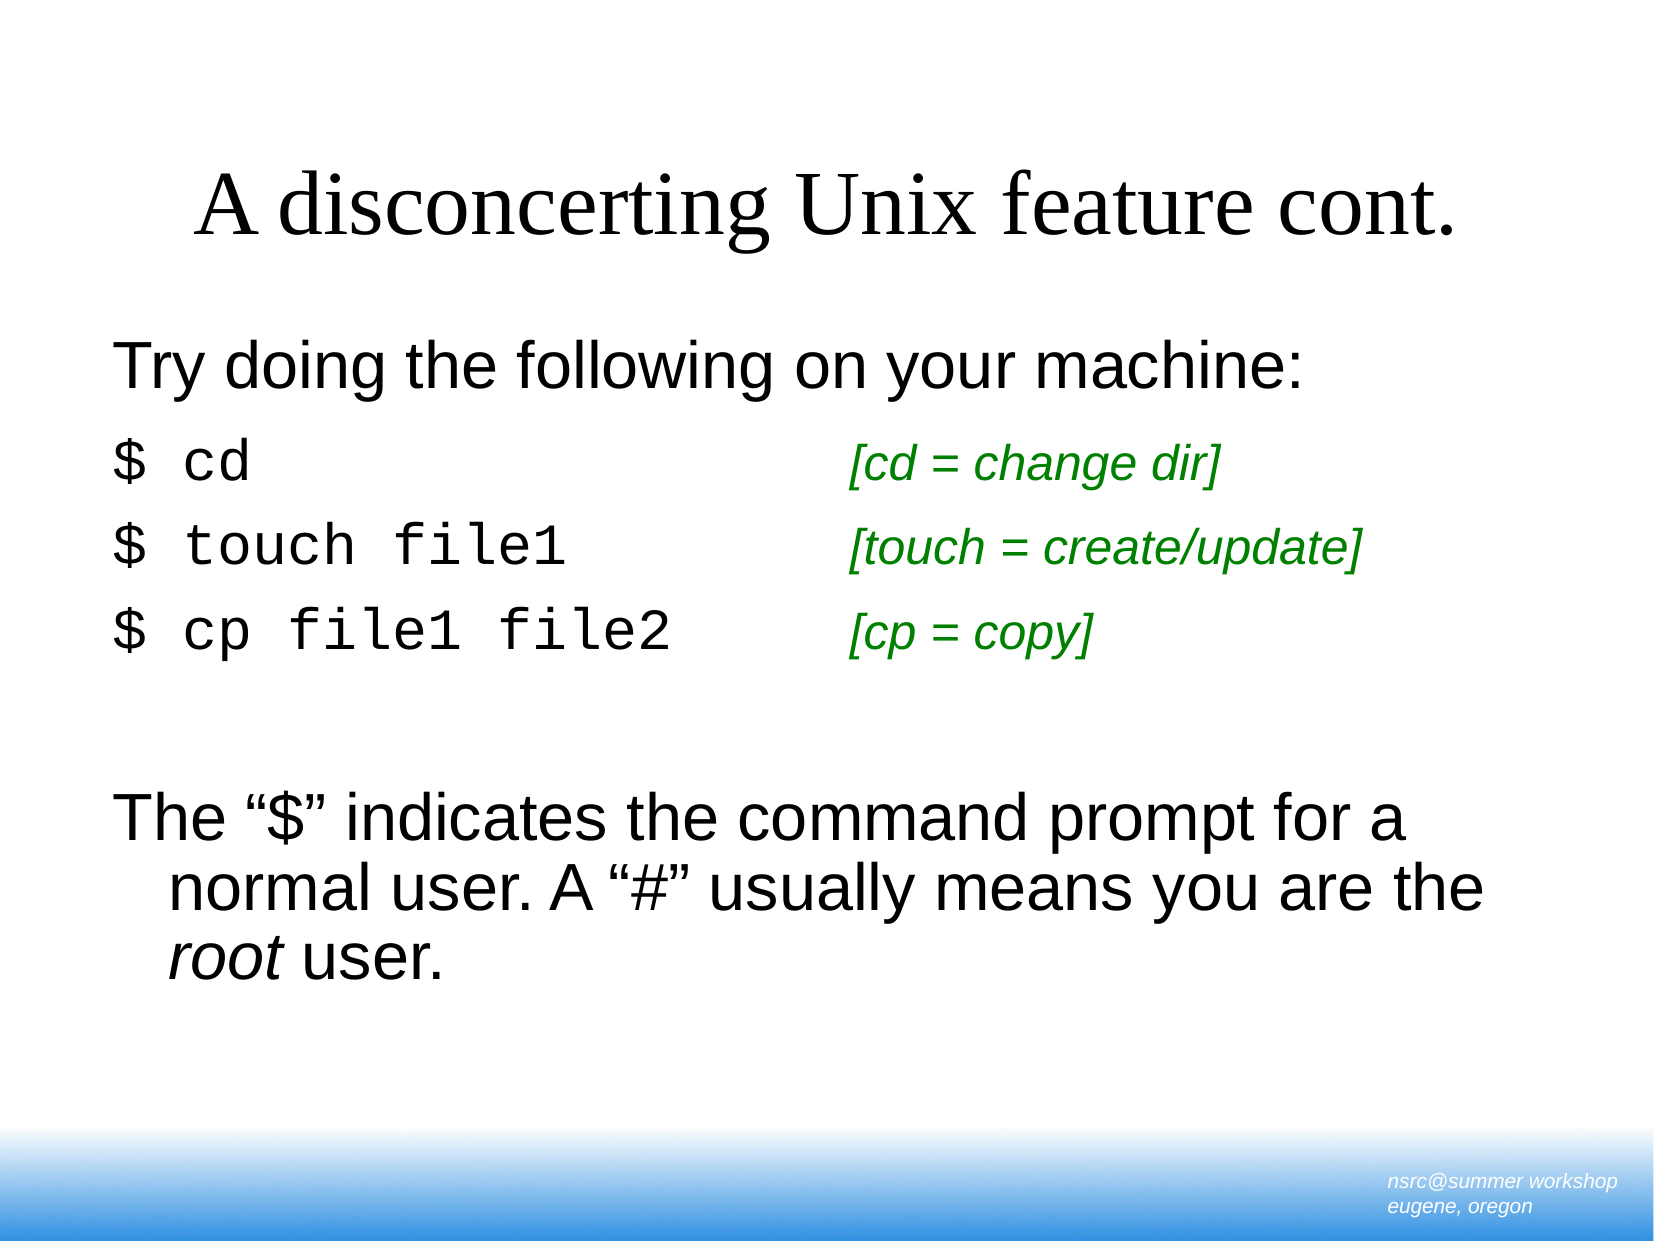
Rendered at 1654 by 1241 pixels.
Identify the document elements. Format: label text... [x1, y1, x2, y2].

title A disconcerting Unix feature cont. [121, 79, 1534, 333]
picture [0, 1124, 1654, 1241]
list Try doing the following on your machine: $ cd [cd = change dir] $ touch file1 [touch = create/update] $ cp file1 file2 [cp = copy] The “$” indicates the command prompt for a normal user. A “#” usually means you are the root user. [112, 333, 1575, 1123]
text_box nsrc@summer workshop eugene, oregon [1387, 1169, 1644, 1216]
